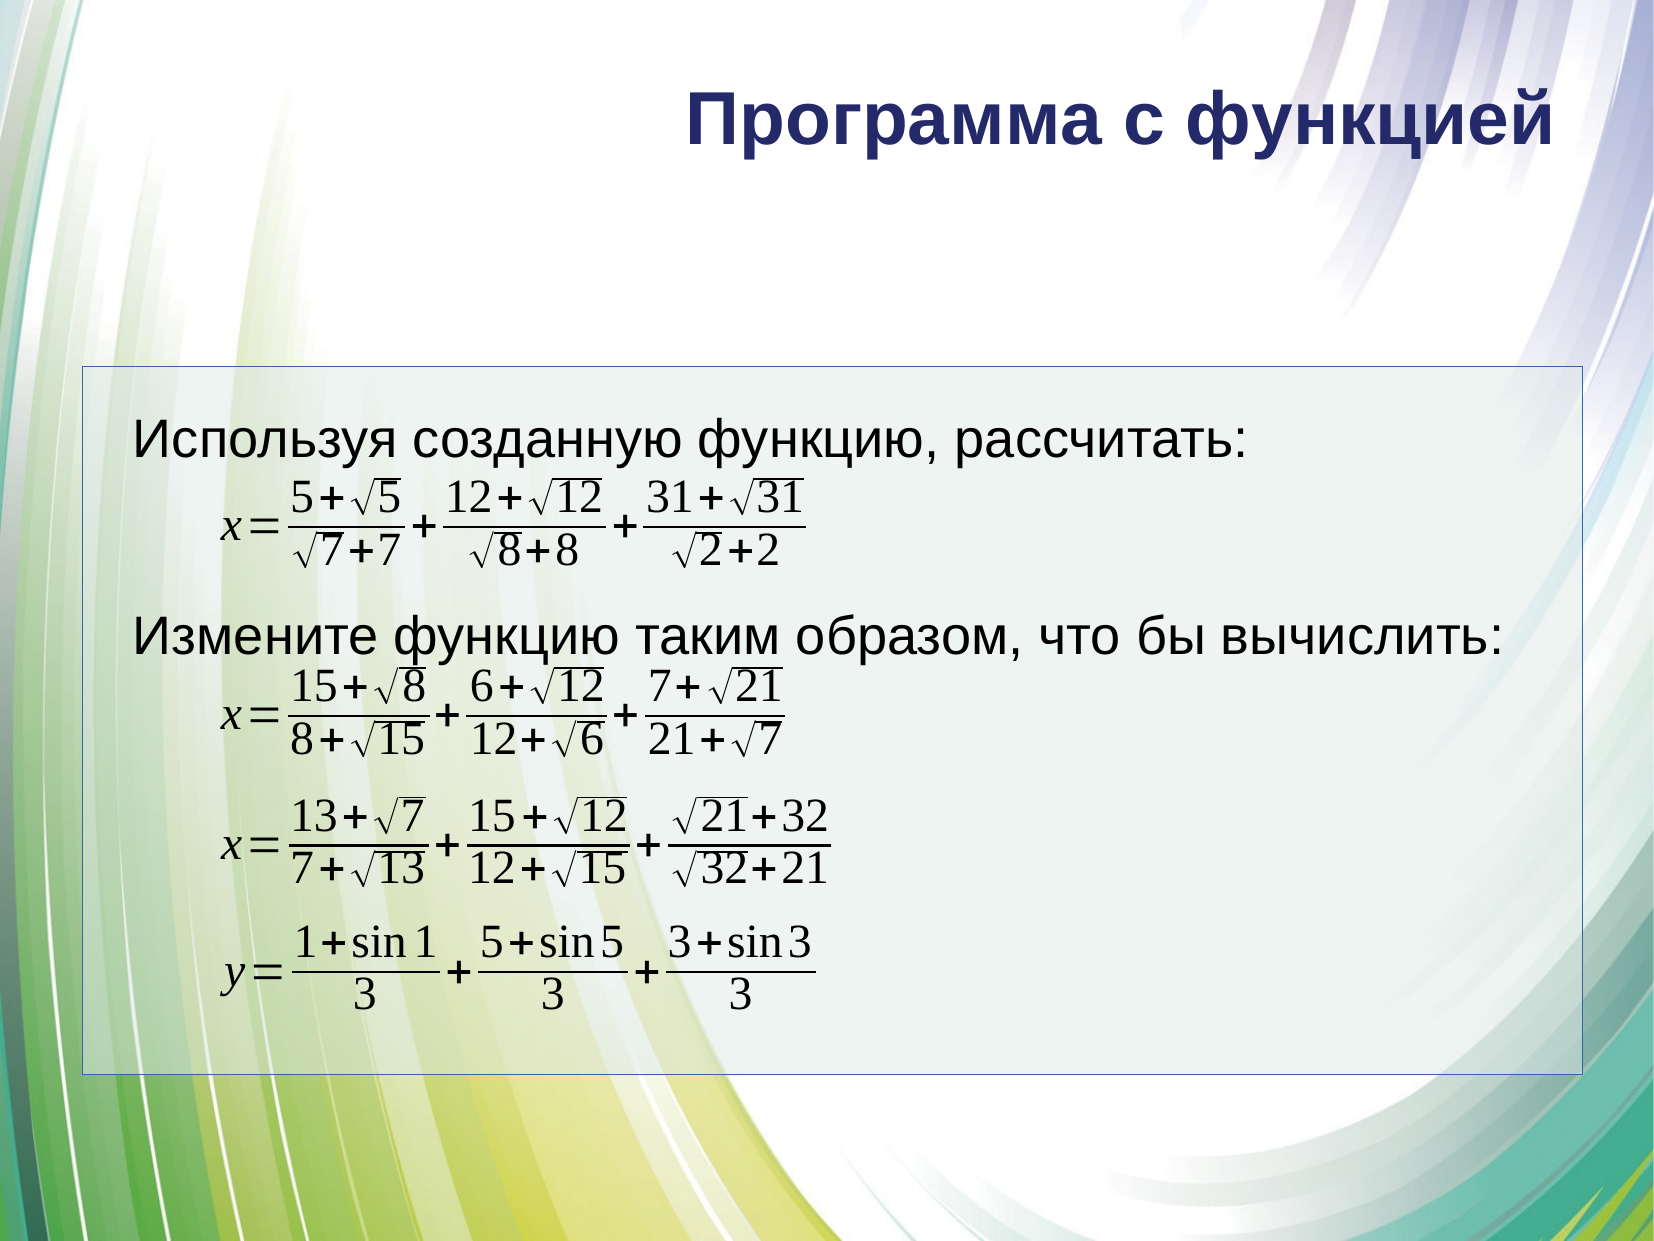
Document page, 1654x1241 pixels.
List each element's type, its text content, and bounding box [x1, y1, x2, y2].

chart [212, 795, 841, 895]
chart [212, 924, 824, 1019]
chart [212, 665, 794, 765]
text_box [82, 366, 1583, 1075]
text_box Используя созданную функцию, рассчитать: Измените функцию таким образом, что бы вычислить: [118, 401, 1560, 830]
chart [212, 476, 816, 622]
text_box Программа с функцией [110, 34, 1571, 204]
picture [0, 0, 1654, 1241]
